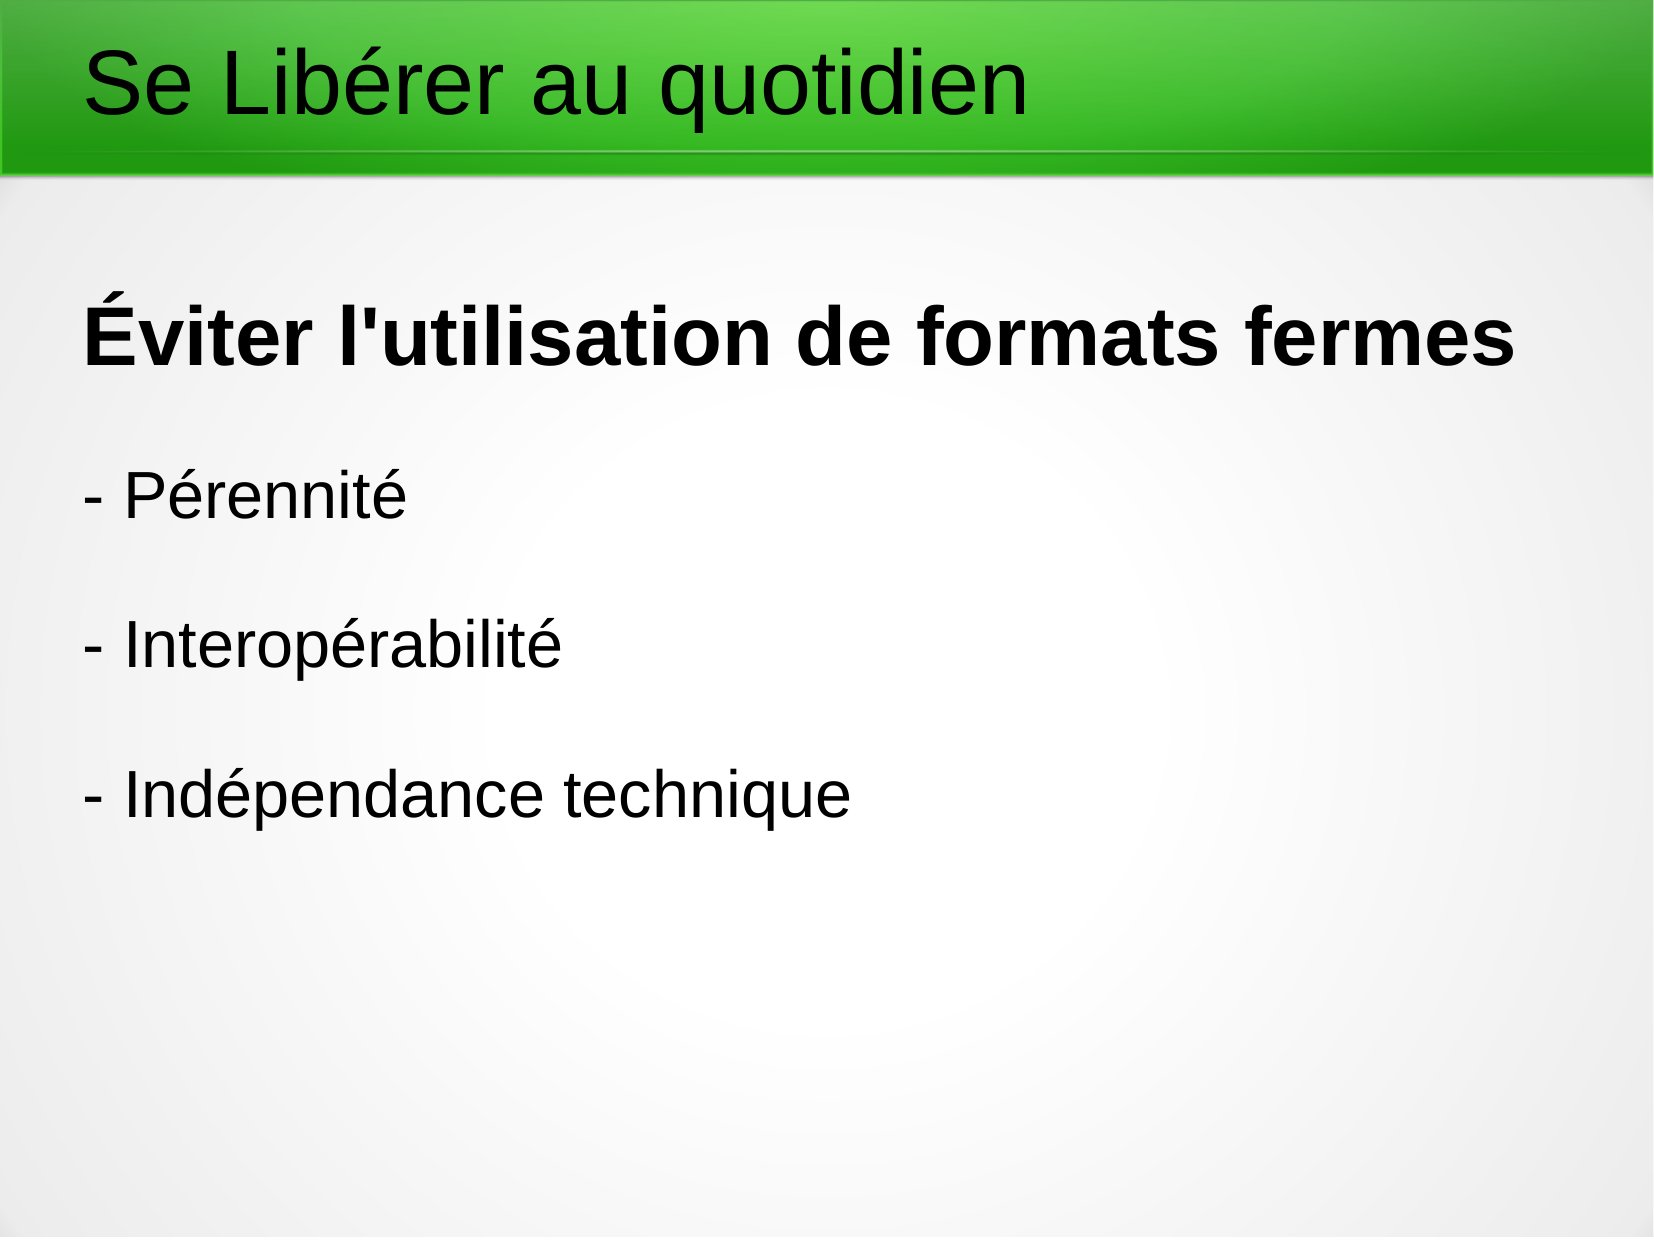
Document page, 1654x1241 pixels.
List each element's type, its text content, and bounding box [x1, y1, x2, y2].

picture [0, 0, 1654, 1237]
subtitle Éviter l'utilisation de formats fermes - Pérennité - Interopérabilité - Indépendance technique [82, 290, 1571, 1010]
title Se Libérer au quotidien [82, 11, 1571, 154]
